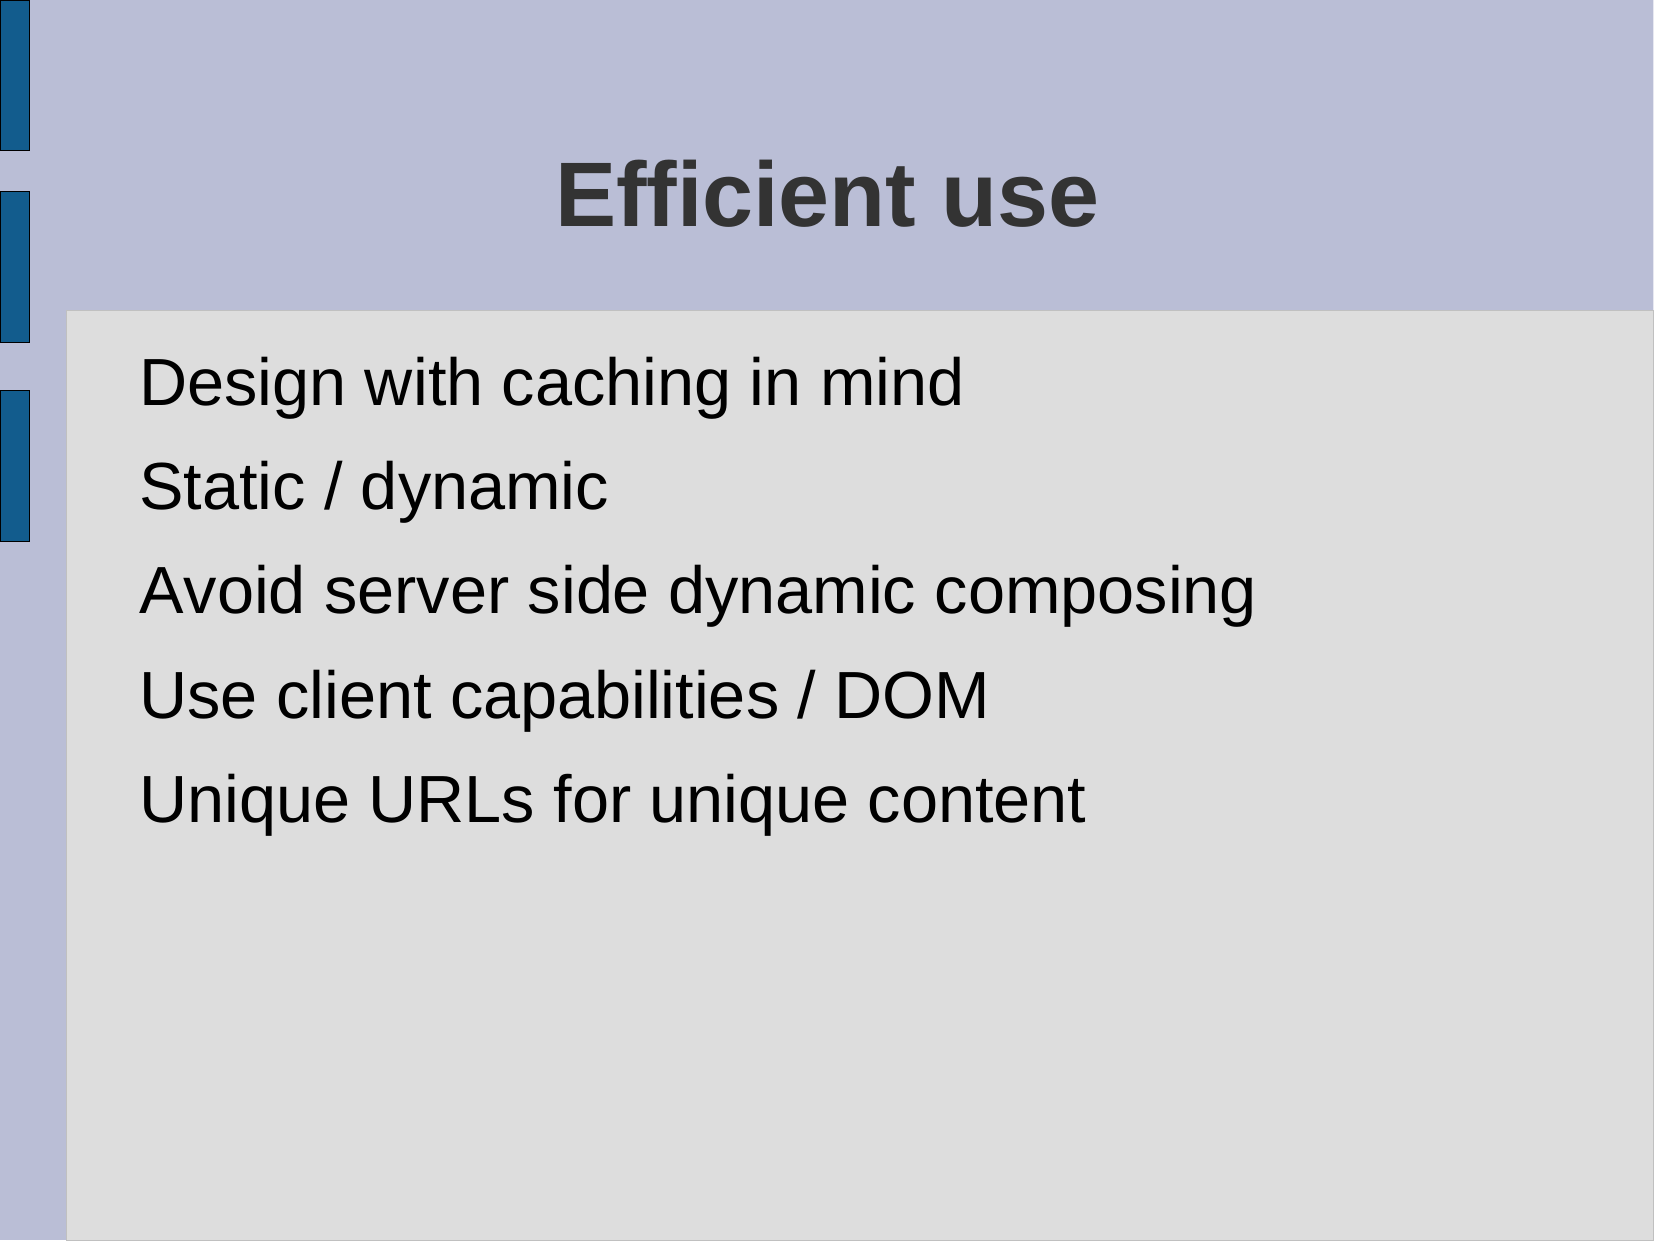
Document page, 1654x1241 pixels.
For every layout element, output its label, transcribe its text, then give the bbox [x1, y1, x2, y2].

title Efficient use [121, 91, 1534, 299]
list Design with caching in mind Static / dynamic Avoid server side dynamic composing Use client capabilities / DOM Unique URLs for unique content [121, 344, 1534, 1127]
